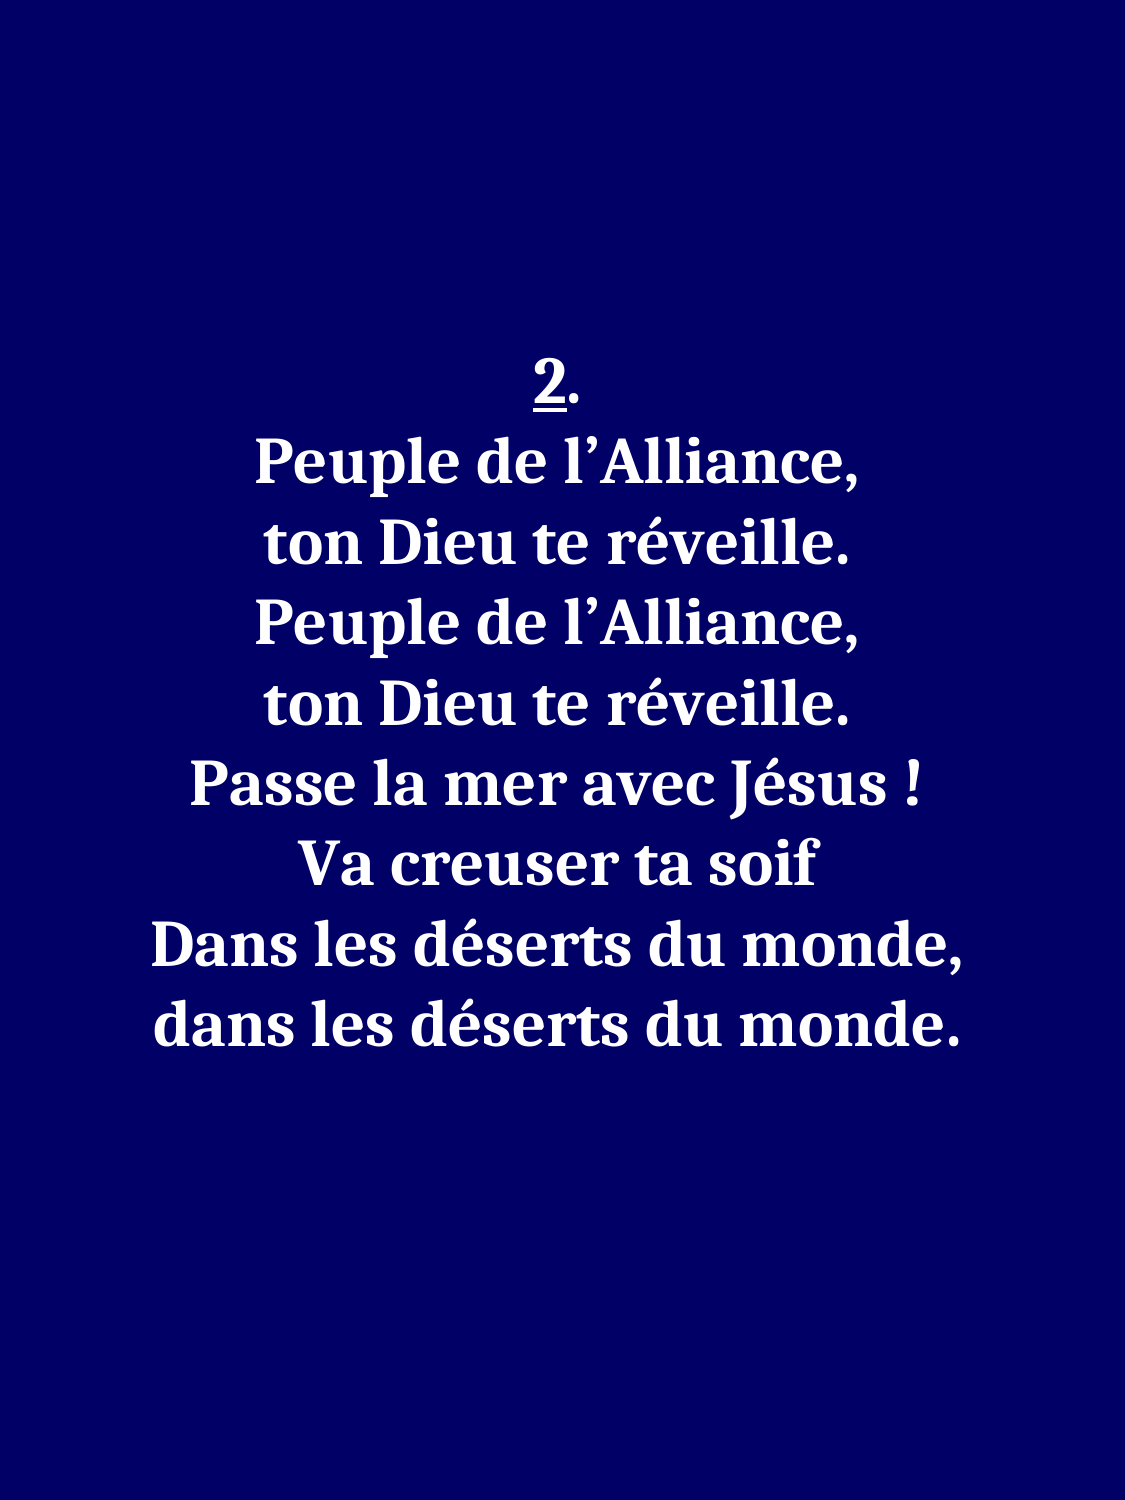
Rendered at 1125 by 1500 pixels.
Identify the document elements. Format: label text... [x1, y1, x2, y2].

text_box 2. Peuple de l’Alliance, ton Dieu te réveille. Peuple de l’Alliance, ton Dieu te réveille. Passe la mer avec Jésus ! Va creuser ta soif Dans les déserts du monde, dans les déserts du monde. [0, 328, 1125, 1149]
